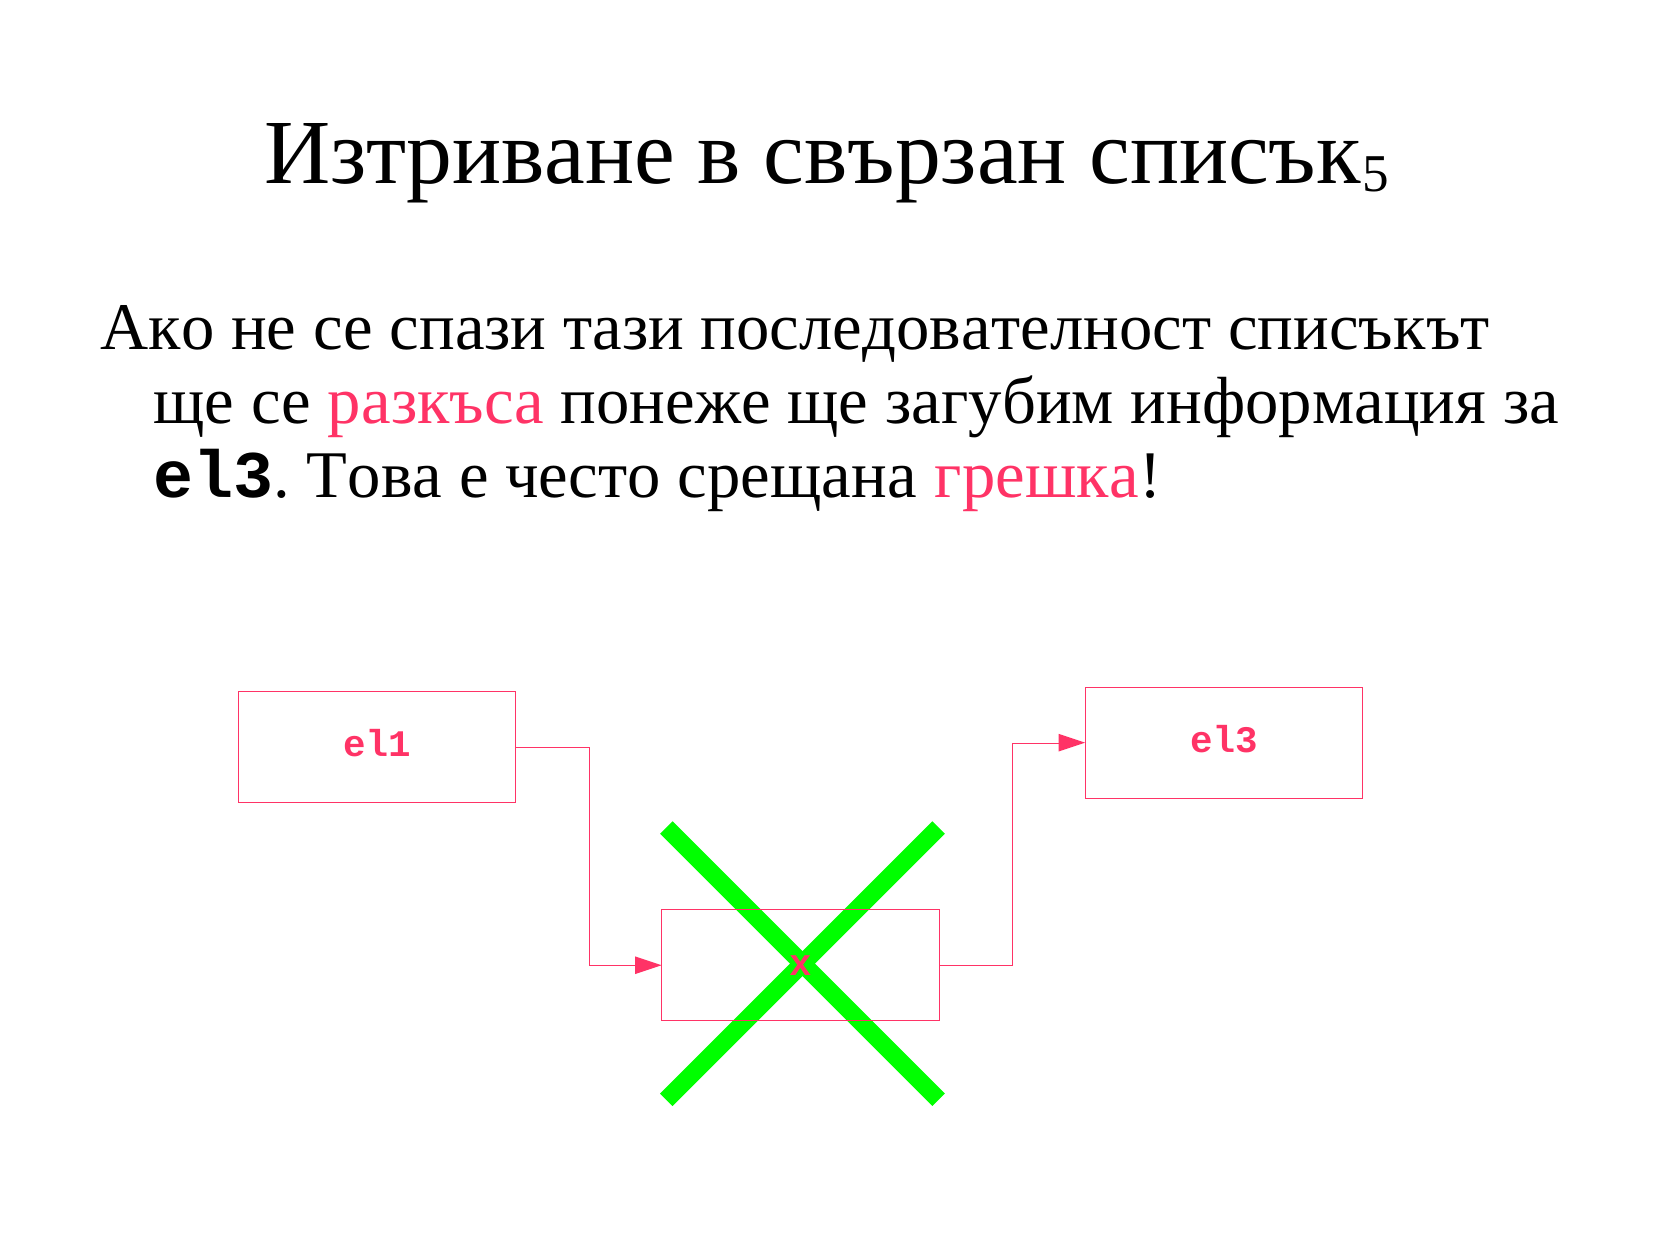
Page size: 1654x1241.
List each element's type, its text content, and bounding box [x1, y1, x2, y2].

text_box el3 [1085, 687, 1363, 799]
title Изтриване в свързан списък5 [82, 49, 1571, 257]
text_box x [661, 909, 940, 1021]
list Ако не се спази тази последователност списъкът ще се разкъса понеже ще загубим информация за el3. Това е често срещана грешка! [82, 290, 1571, 1109]
text_box el1 [238, 691, 516, 803]
